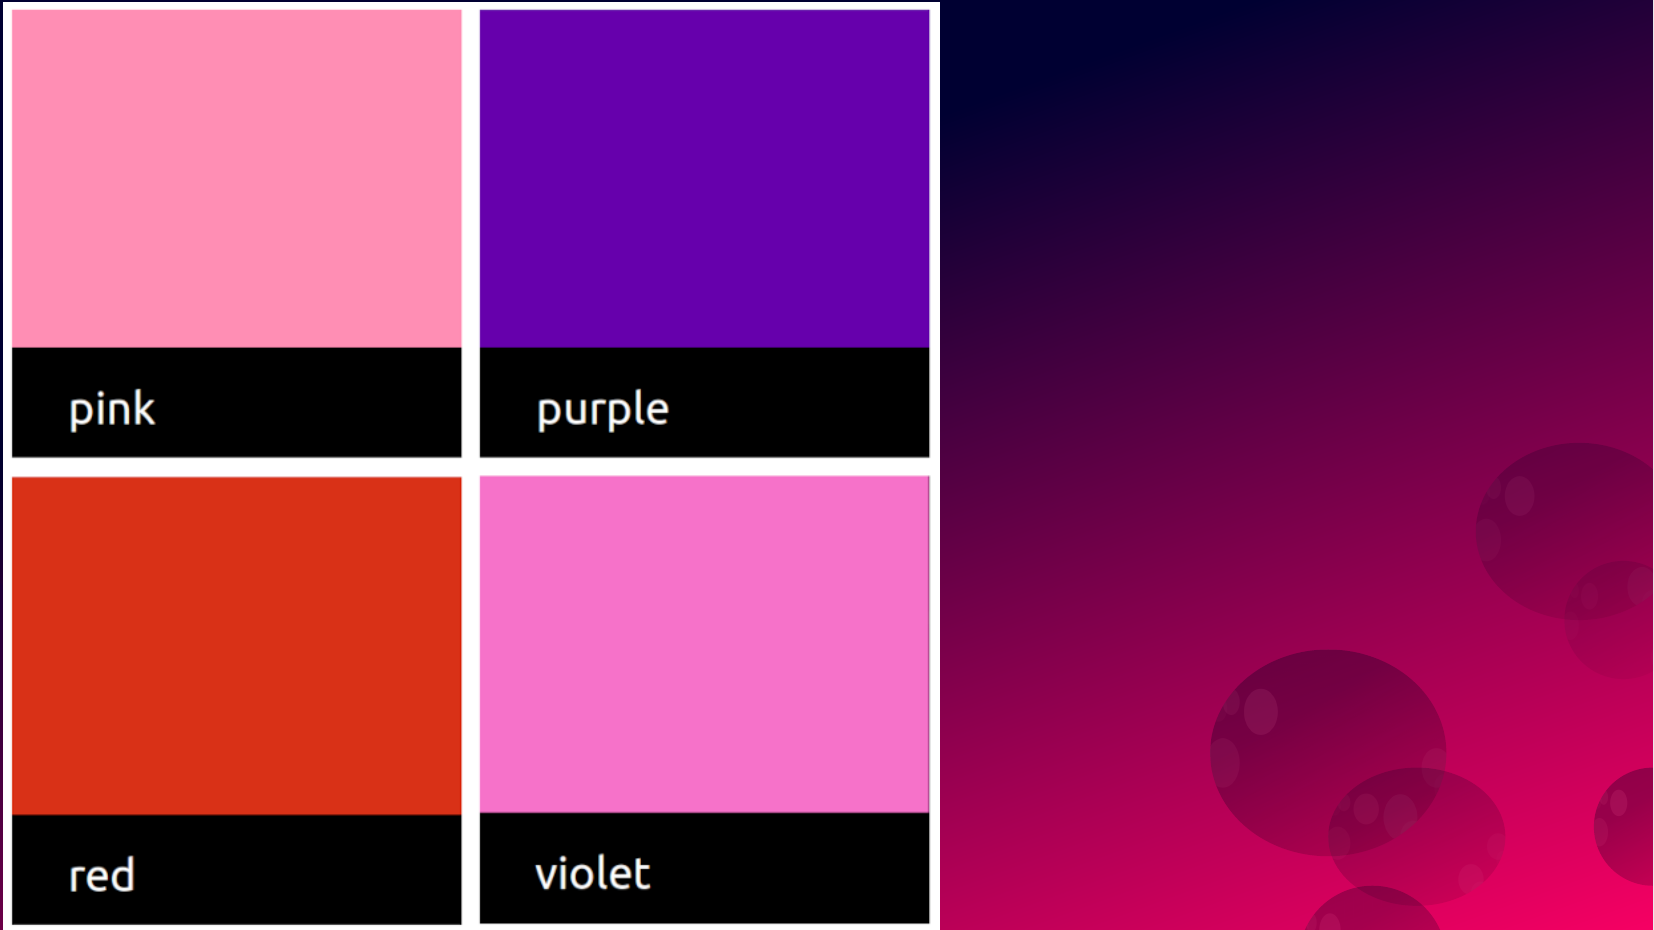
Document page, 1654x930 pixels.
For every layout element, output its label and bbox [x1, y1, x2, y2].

picture [1648, 0, 1654, 930]
picture [0, 2, 940, 930]
